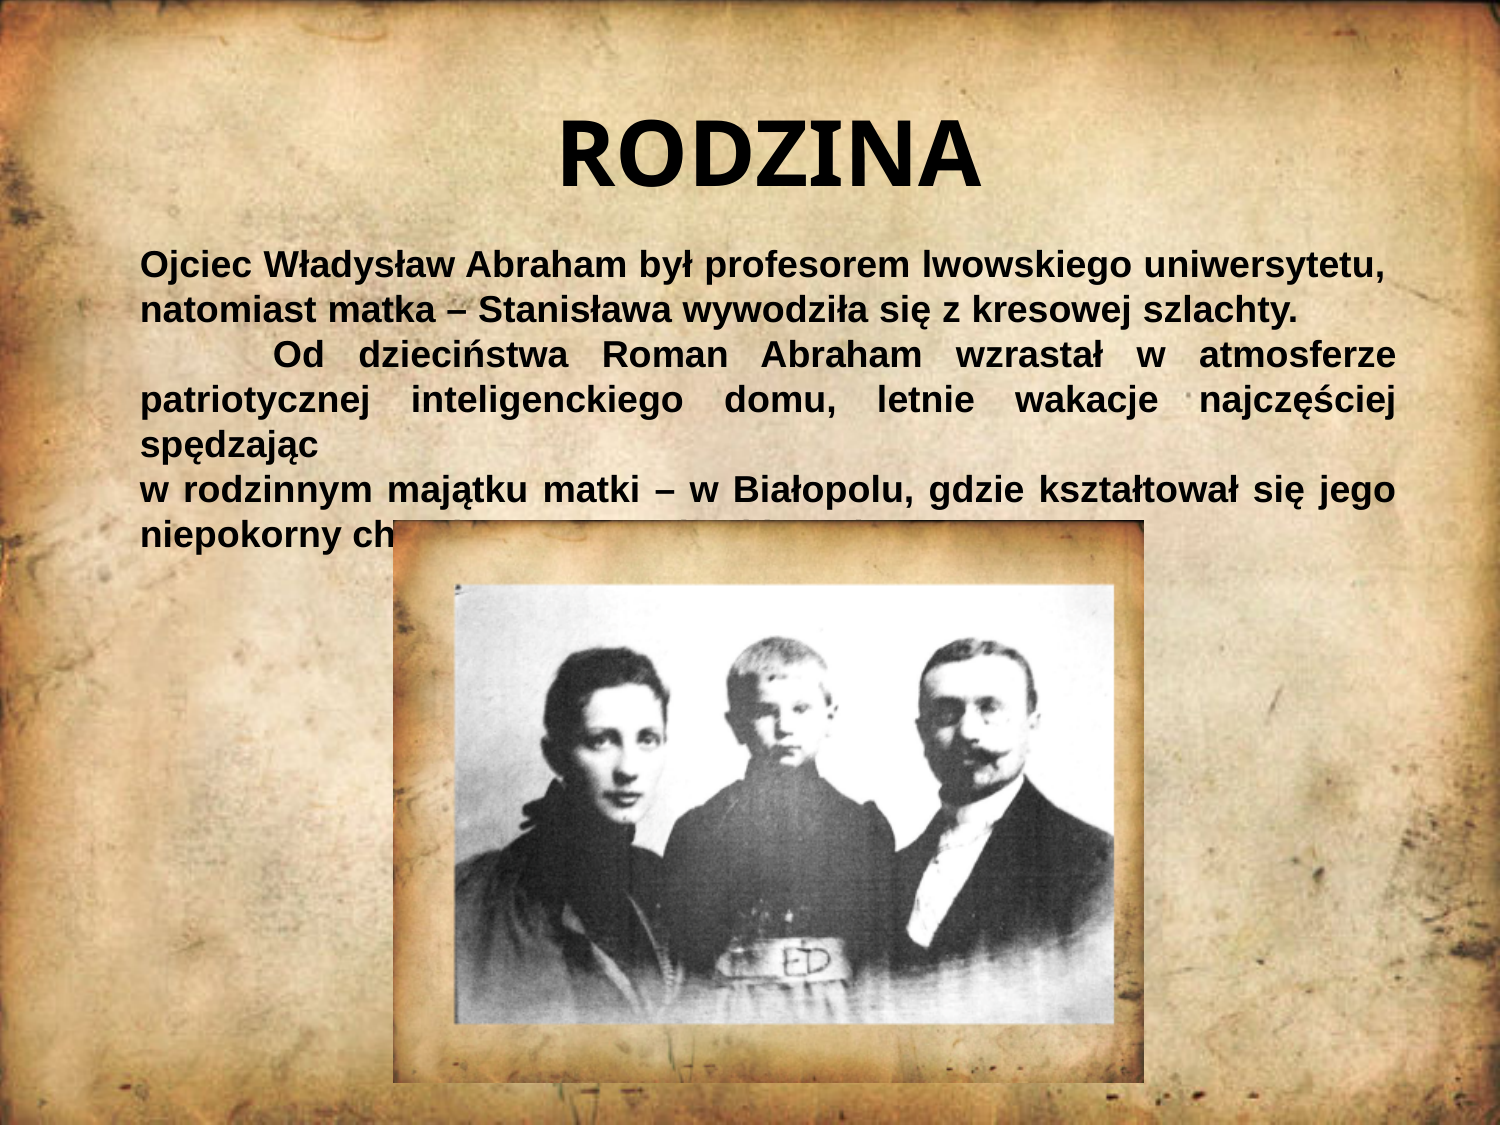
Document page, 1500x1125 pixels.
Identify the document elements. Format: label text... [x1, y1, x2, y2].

text_box Ojciec Władysław Abraham był profesorem lwowskiego uniwersytetu, natomiast matka – Stanisława wywodziła się z kresowej szlachty. Od dzieciństwa Roman Abraham wzrastał w atmosferze patriotycznej inteligenckiego domu, letnie wakacje najczęściej spędzając w rodzinnym majątku matki – w Białopolu, gdzie kształtował się jego niepokorny charakter romantyka i kawalerzysty. [125, 232, 1413, 563]
picture [0, 0, 1500, 1125]
title RODZINA [112, 66, 1425, 233]
